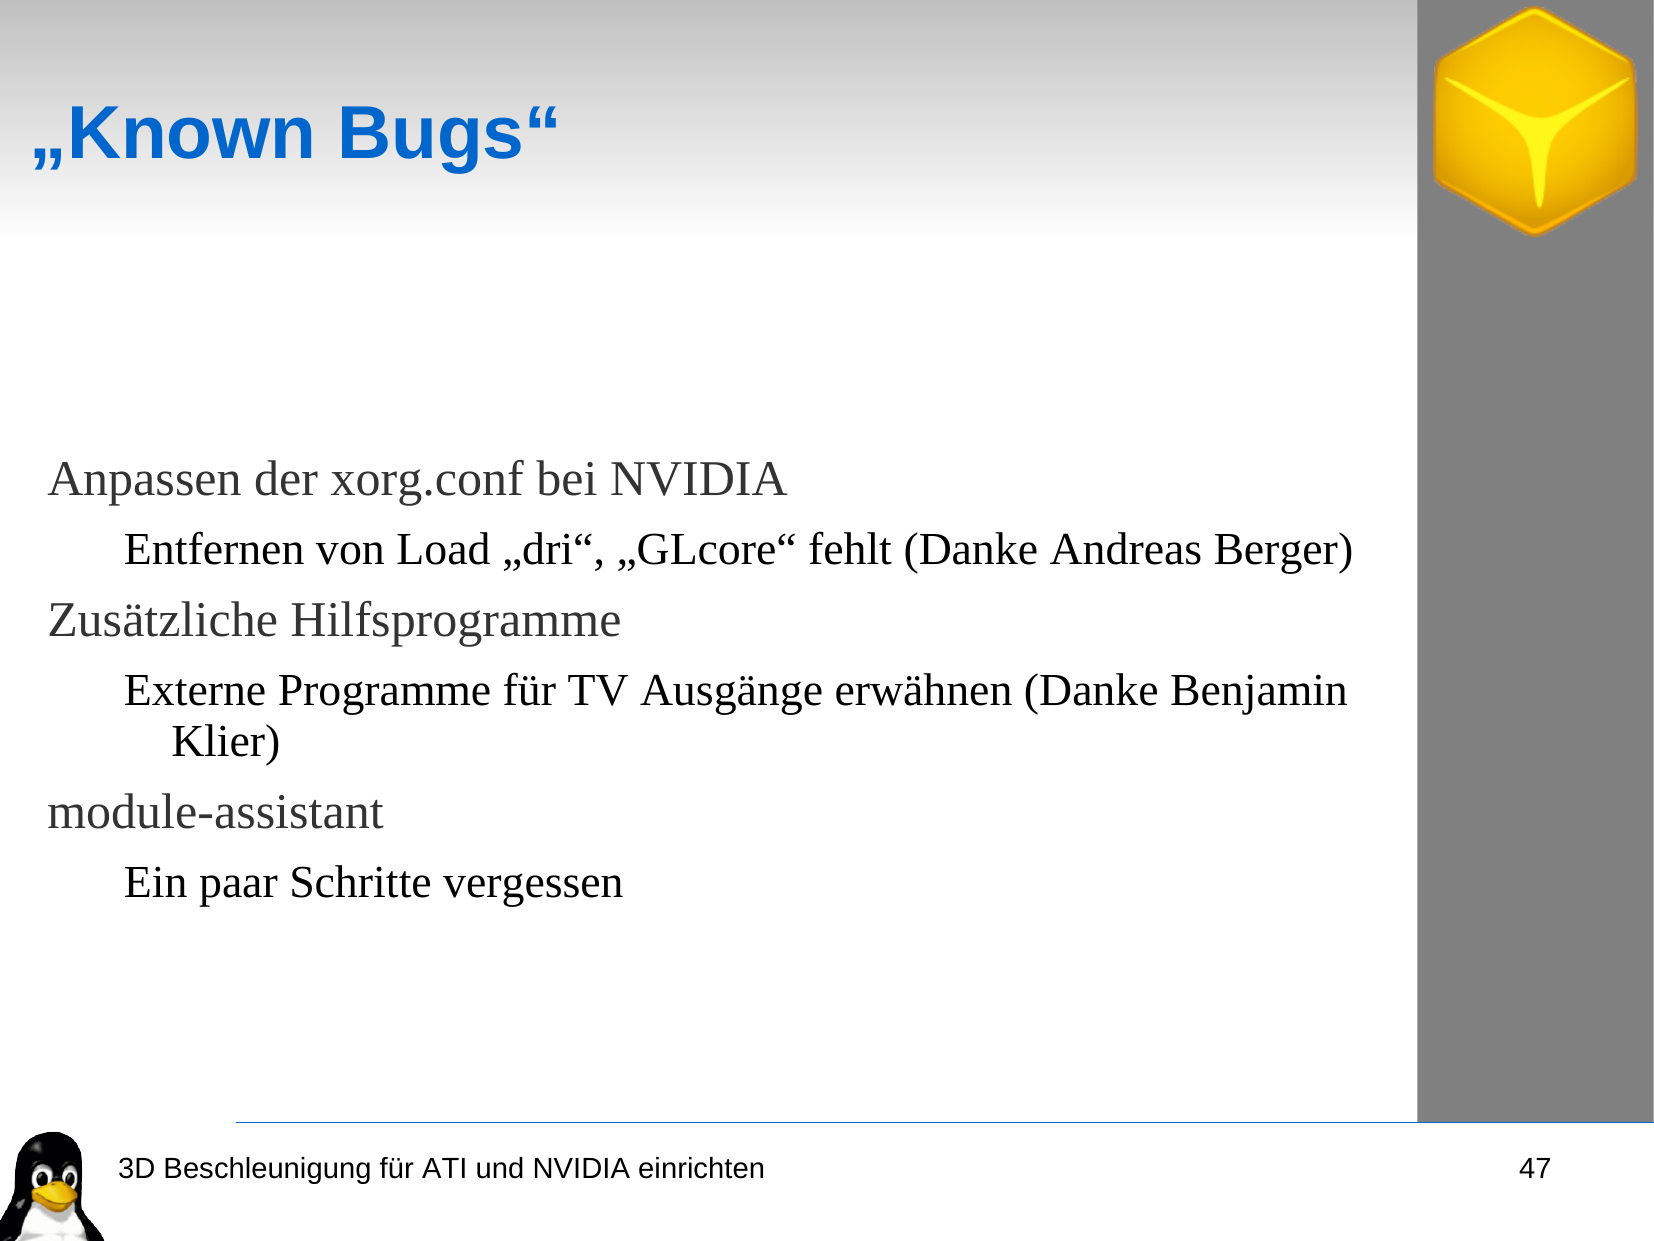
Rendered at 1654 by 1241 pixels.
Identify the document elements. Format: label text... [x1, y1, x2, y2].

picture [0, 1121, 148, 1241]
list Anpassen der xorg.conf bei NVIDIA Entfernen von Load „dri“, „GLcore“ fehlt (Danke Andreas Berger) Zusätzliche Hilfsprogramme Externe Programme für TV Ausgänge erwähnen (Danke Benjamin Klier) module-assistant Ein paar Schritte vergessen [29, 265, 1388, 1093]
picture [139, 1160, 148, 1176]
title „Known Bugs“ [29, 29, 1388, 237]
picture [1433, 6, 1638, 237]
